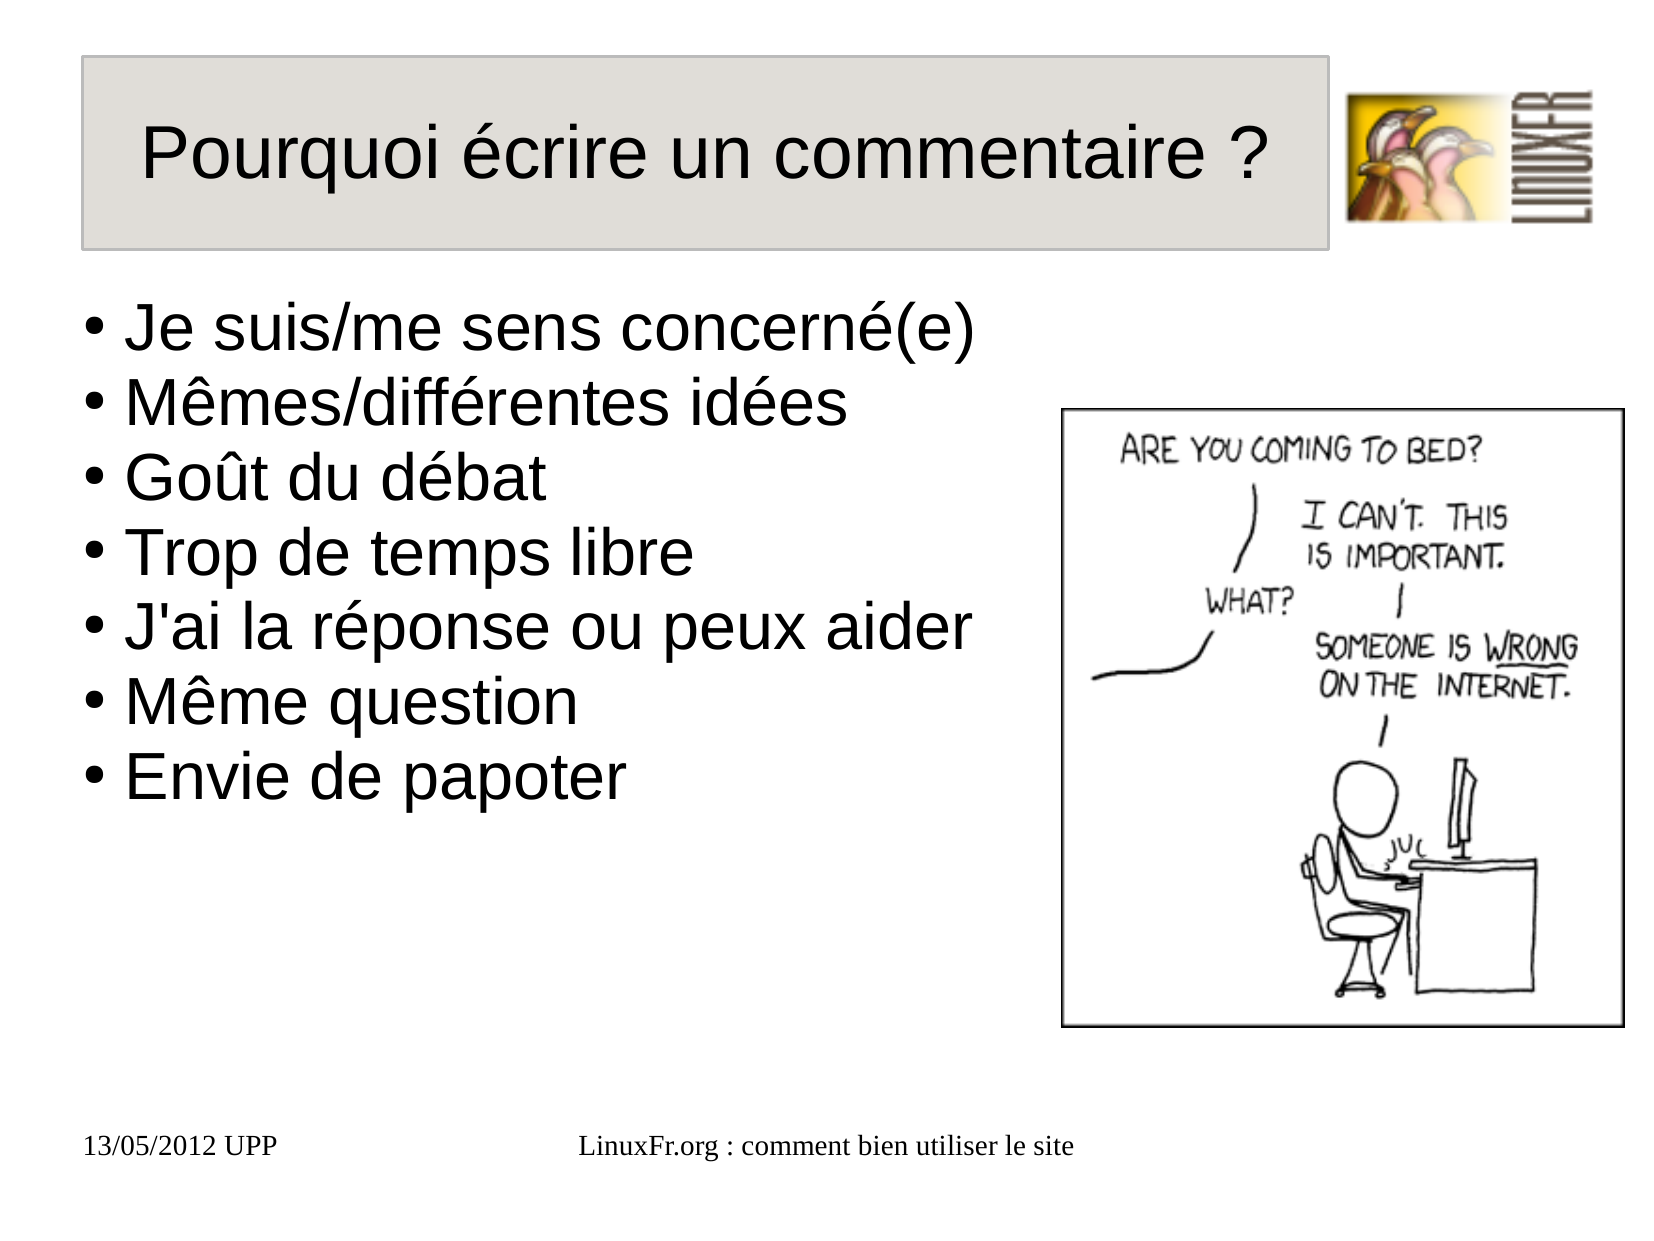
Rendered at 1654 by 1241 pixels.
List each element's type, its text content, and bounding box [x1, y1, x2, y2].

title Pourquoi écrire un commentaire ? [82, 56, 1329, 250]
picture [1061, 408, 1625, 1028]
subtitle Je suis/me sens concerné(e) Mêmes/différentes idées Goût du débat Trop de temps libre J'ai la réponse ou peux aider Même question Envie de papoter [82, 290, 1063, 1093]
picture [1341, 88, 1601, 229]
